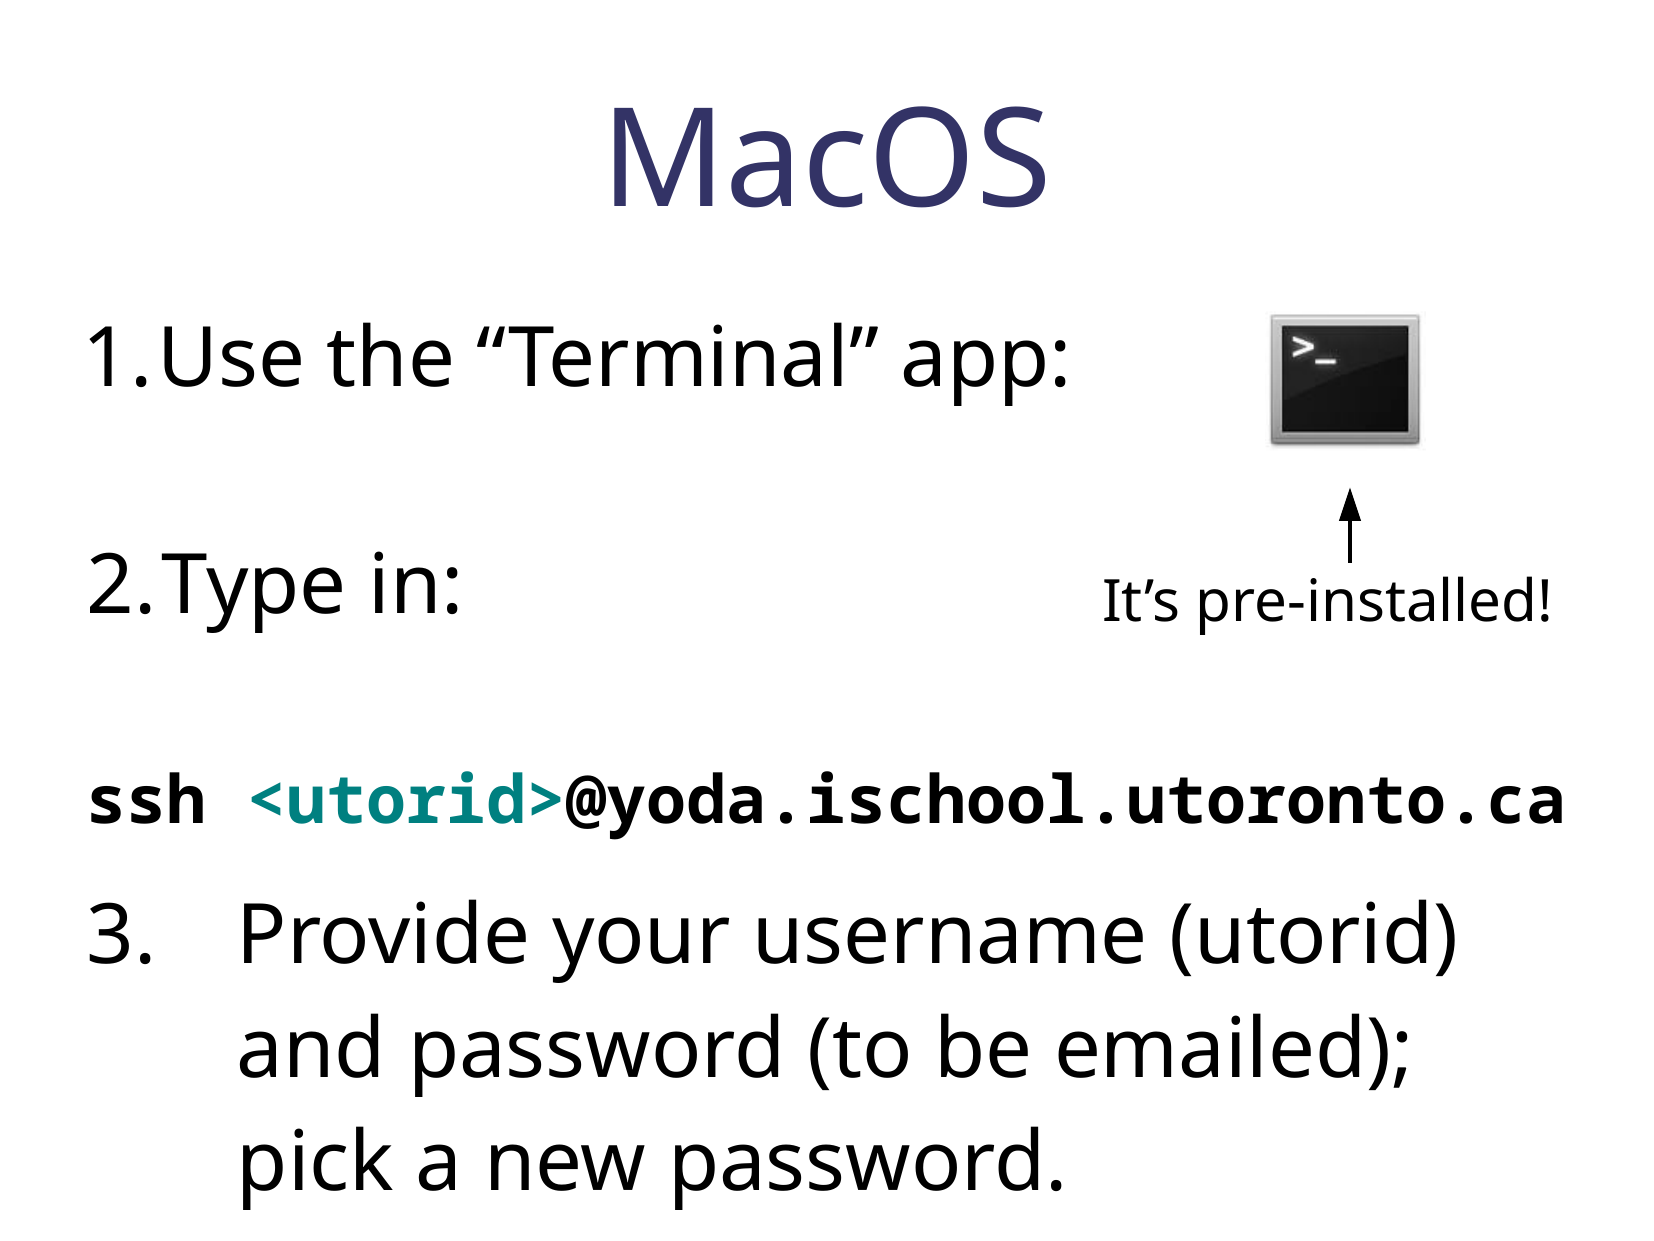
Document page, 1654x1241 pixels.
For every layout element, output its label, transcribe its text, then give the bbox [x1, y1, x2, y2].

subtitle 1. Use the “Terminal” app: [82, 297, 1571, 451]
picture [1265, 299, 1426, 460]
title MacOS [82, 56, 1571, 250]
text_box It’s pre-installed! [1087, 551, 1654, 638]
text_box 2. Type in: ssh <utorid>@yoda.ischool.utoronto.ca [86, 525, 1576, 805]
text_box 3. Provide your username (utorid) and password (to be emailed); pick a new password. [86, 874, 1576, 1179]
